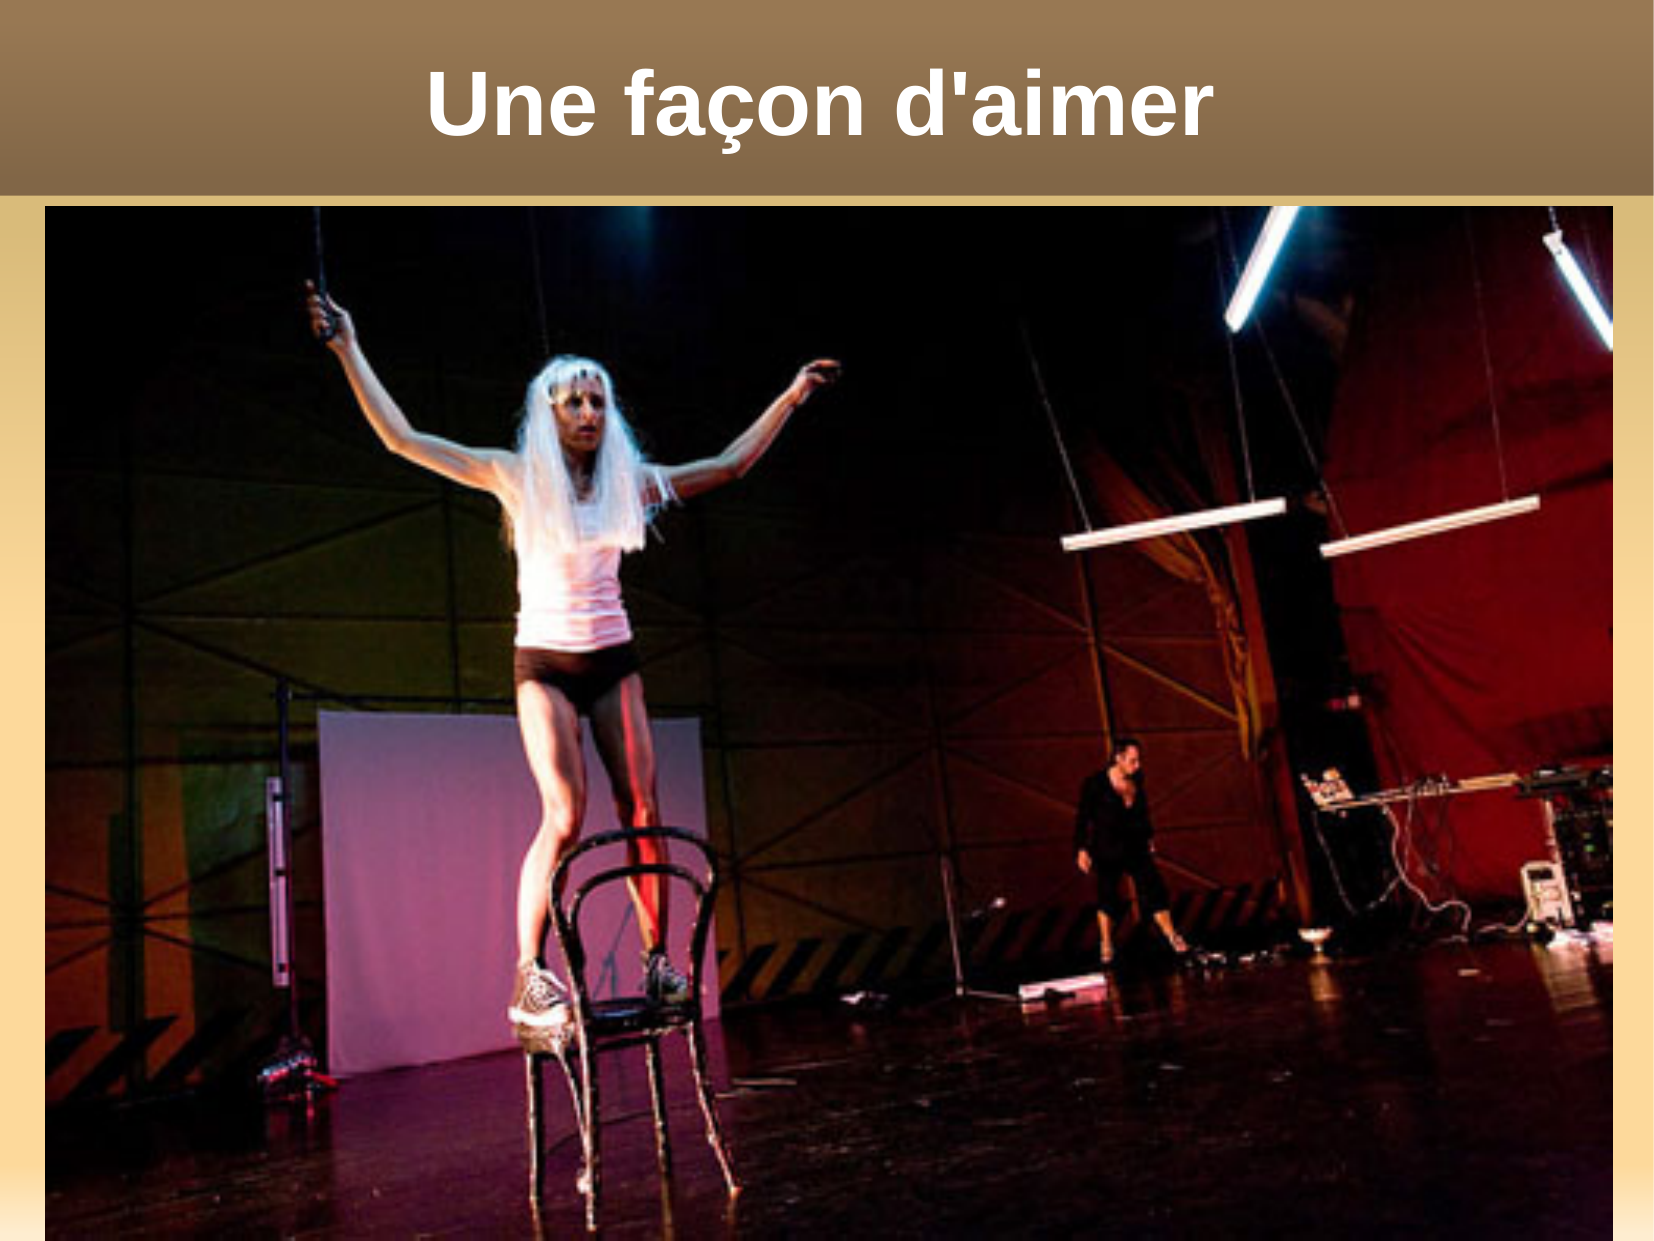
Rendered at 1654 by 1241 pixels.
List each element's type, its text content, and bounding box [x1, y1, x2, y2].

title Une façon d'aimer [76, 7, 1565, 200]
picture [0, 0, 1654, 1241]
